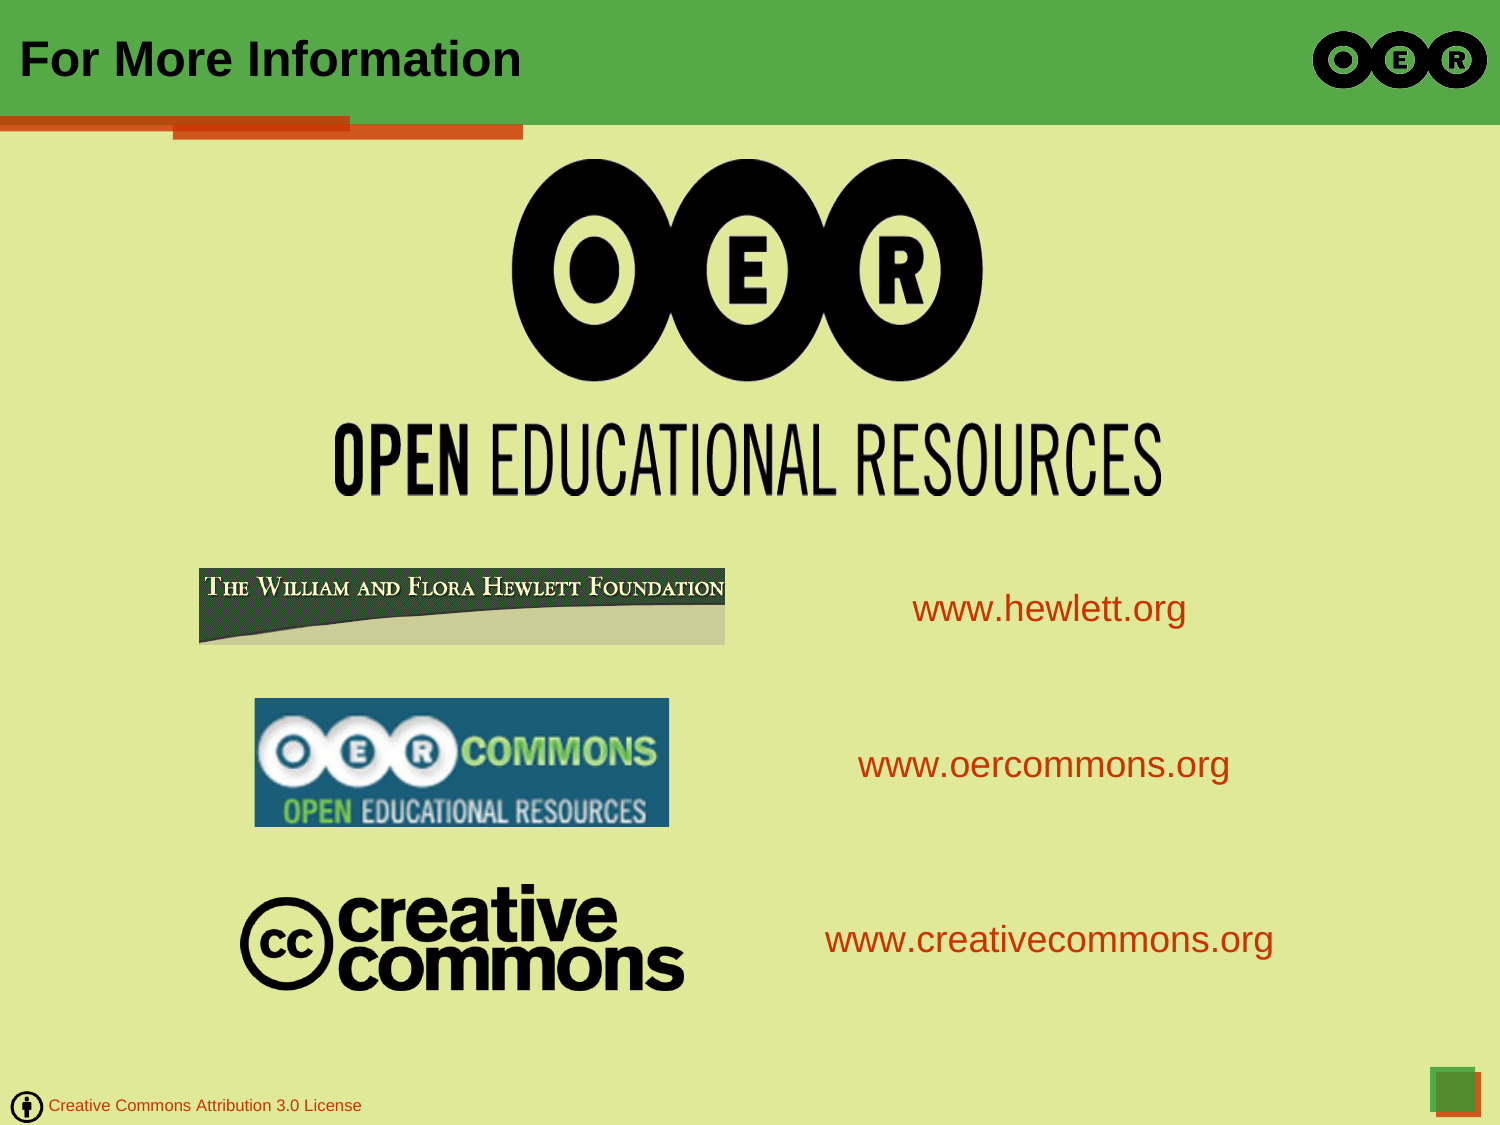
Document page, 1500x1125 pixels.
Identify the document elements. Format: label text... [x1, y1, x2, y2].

text_box For More Information [4, 25, 1293, 95]
picture [7, 1088, 46, 1125]
text_box www.oercommons.org [843, 732, 1267, 793]
text_box www.creativecommons.org [810, 907, 1300, 968]
text_box www.hewlett.org [897, 576, 1213, 637]
picture [240, 884, 684, 991]
picture [335, 159, 1161, 496]
picture [1306, 31, 1494, 94]
picture [254, 698, 670, 827]
picture [199, 568, 725, 645]
